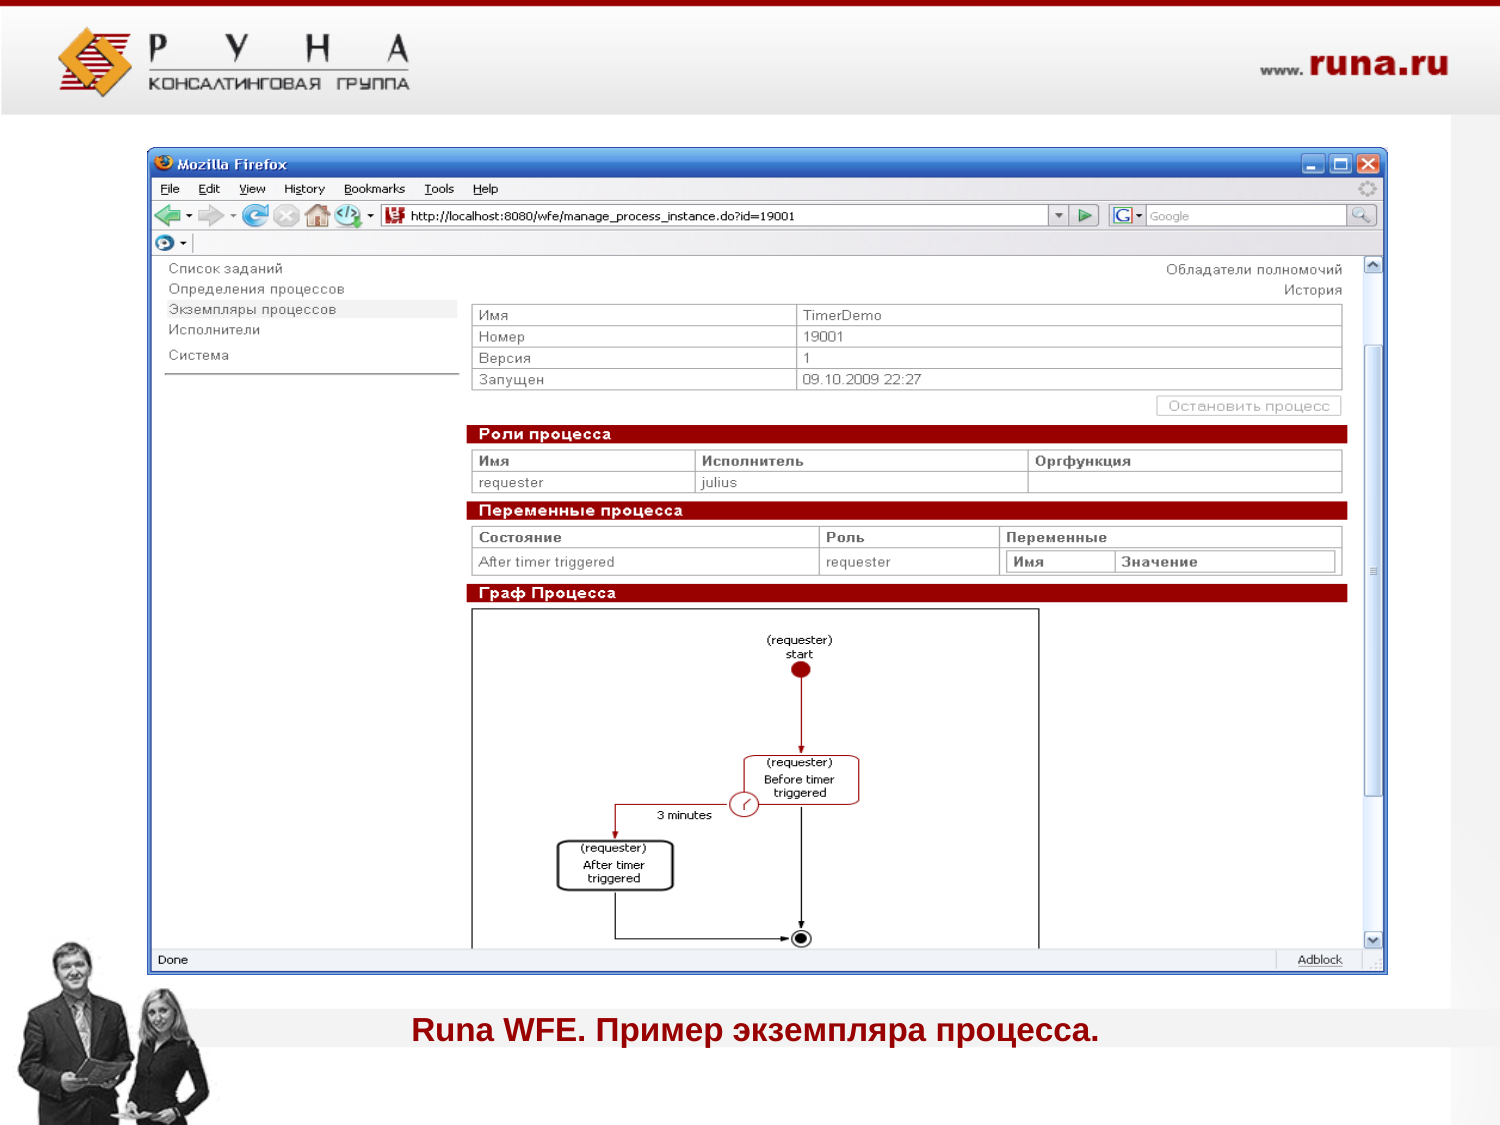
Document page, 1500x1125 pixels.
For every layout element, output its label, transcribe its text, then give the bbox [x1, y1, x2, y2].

picture [0, 0, 1500, 1125]
text_box Runa WFE. Пример экземпляра процесса. [159, 1000, 1353, 1048]
